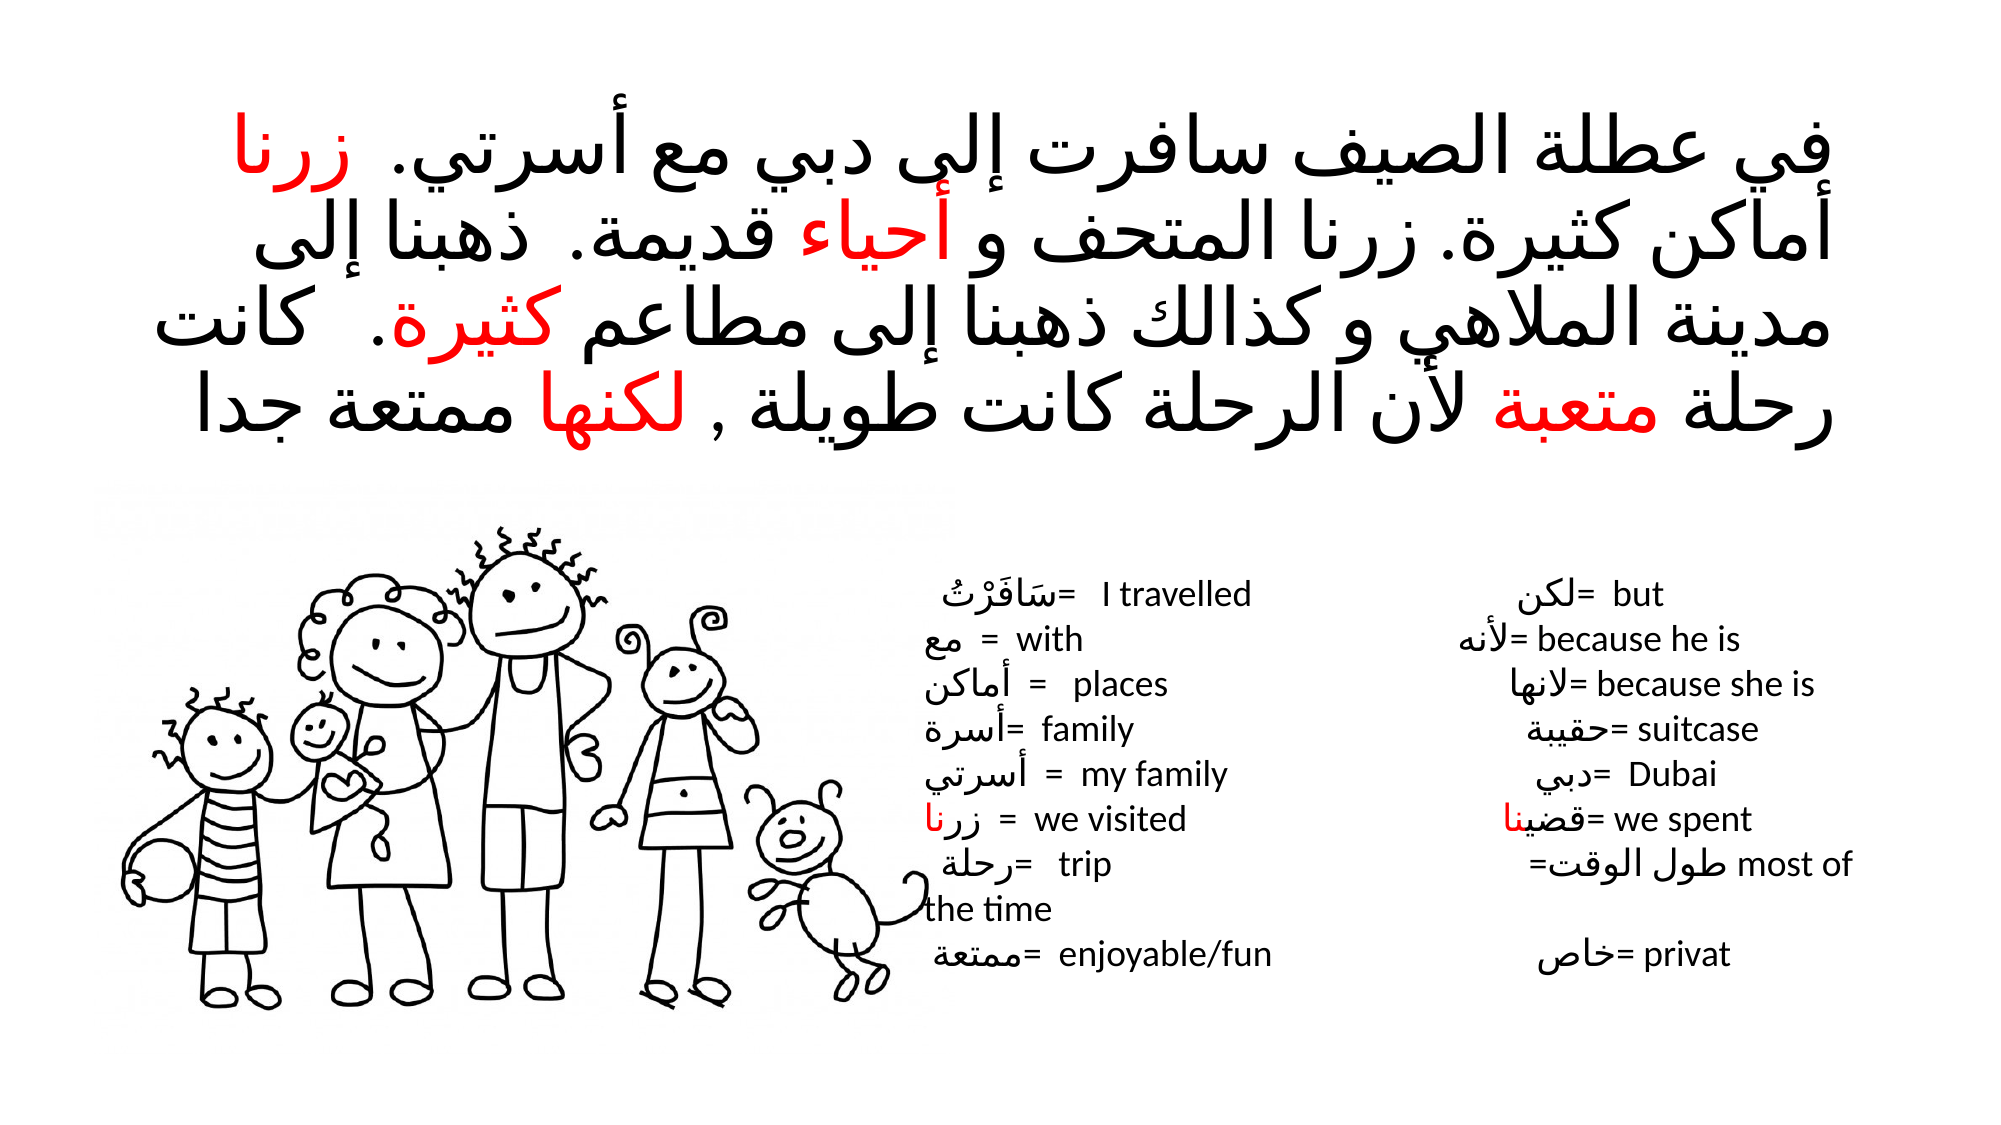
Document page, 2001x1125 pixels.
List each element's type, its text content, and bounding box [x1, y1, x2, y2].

title في عطلة الصيف سافرت إلى دبي مع أسرتي. زرنا أماكن كثيرة. زرنا المتحف و أحياء قديمة. ذهبنا إلى مدينة الملاهي و كذالك ذهبنا إلى مطاعم كثيرة. كانت رحلة متعبة لأن الرحلة كانت طويلة , لكنها ممتعة جدا [137, 59, 1863, 494]
text_box سَافَرْتُ= I travelled لكن= but مع = with لأنه= because he is أماكن = places لانها= because she is أسرة= family حقيبة= suitcase أسرتي = my family دبي= Dubai زرنا = we visited قضينا= we spent رحلة= trip =طول الوقت most of the time ممتعة= enjoyable/fun خاص= privat [909, 561, 1909, 982]
picture [94, 480, 955, 1054]
